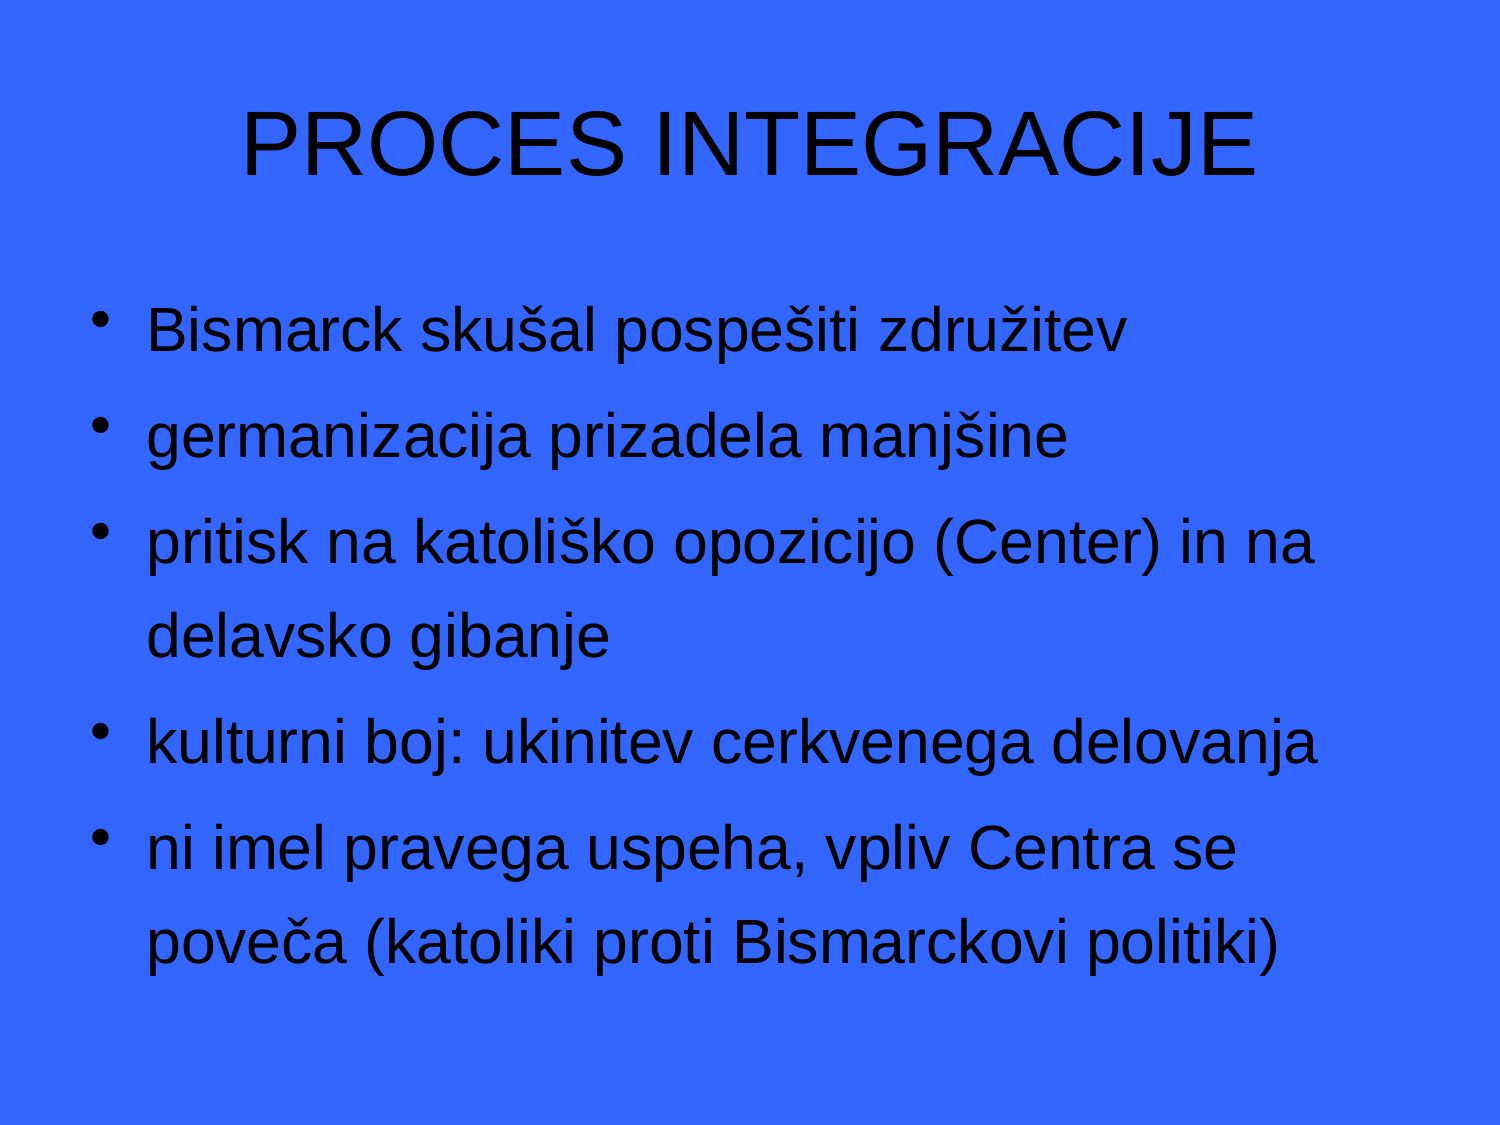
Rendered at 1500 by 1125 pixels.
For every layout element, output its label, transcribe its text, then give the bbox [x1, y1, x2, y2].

list Bismarck skušal pospešiti združitev germanizacija prizadela manjšine pritisk na katoliško opozicijo (Center) in na delavsko gibanje kulturni boj: ukinitev cerkvenega delovanja ni imel pravega uspeha, vpliv Centra se poveča (katoliki proti Bismarckovi politiki) [75, 262, 1425, 1005]
title PROCES INTEGRACIJE [75, 45, 1425, 233]
